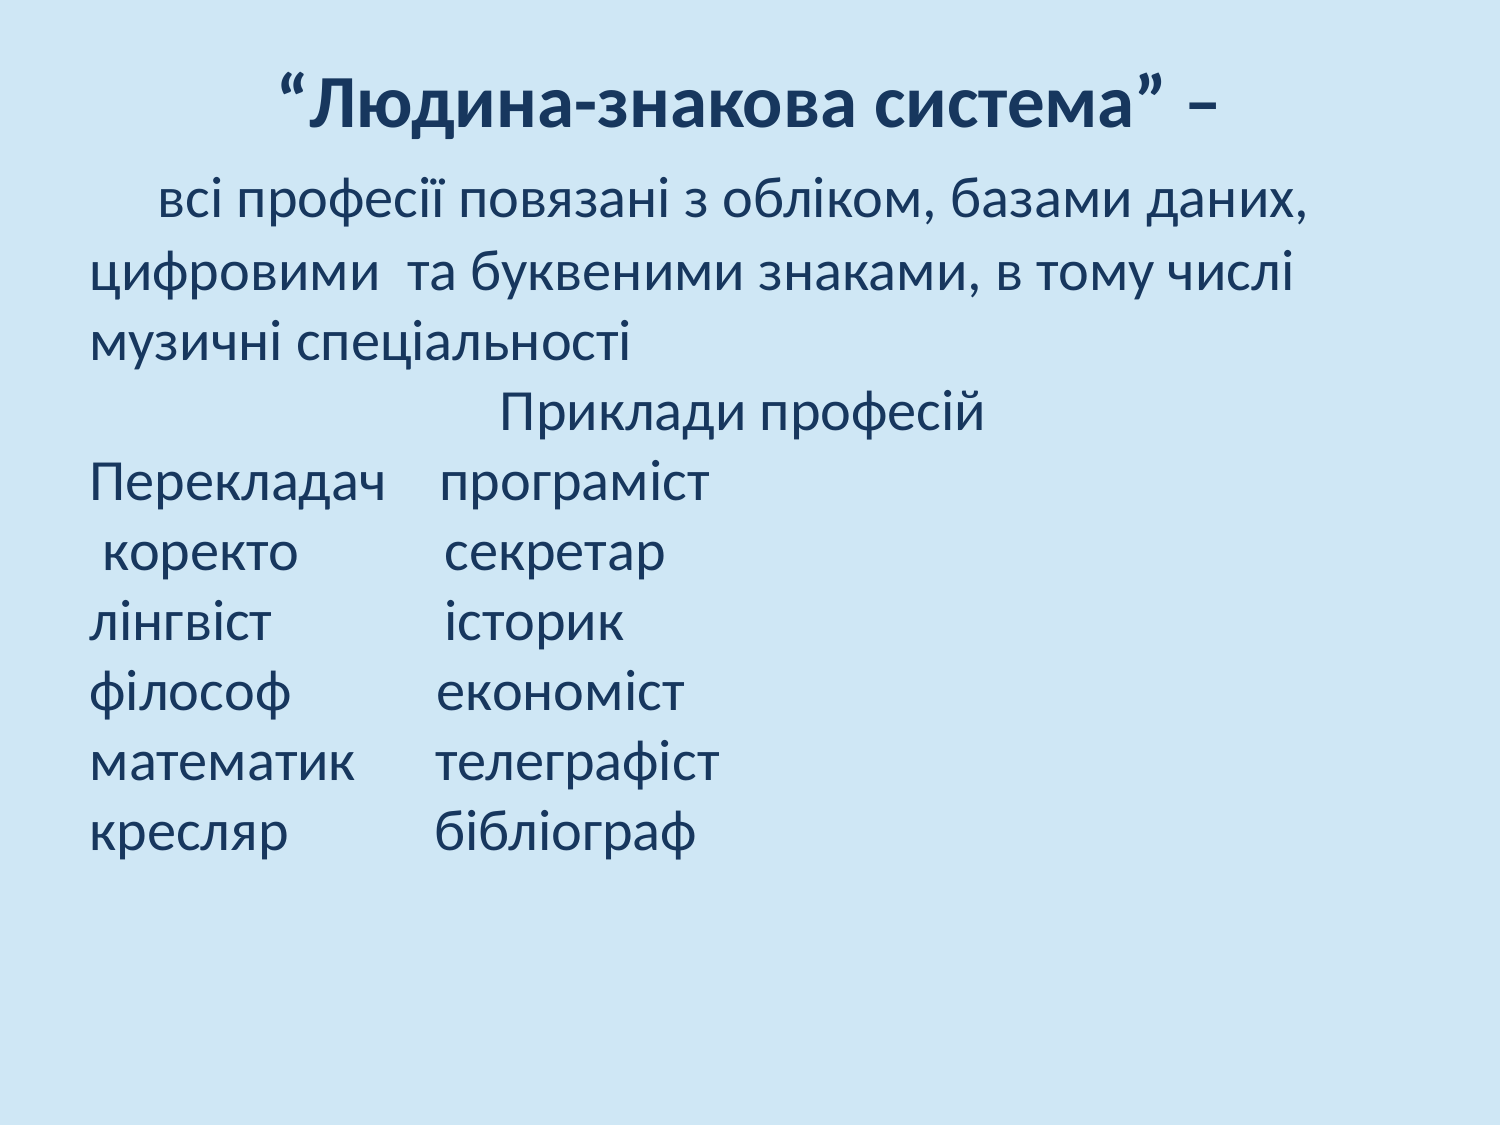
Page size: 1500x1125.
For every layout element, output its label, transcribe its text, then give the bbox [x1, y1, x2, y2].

title “Людина-знакова система” – всі професії повязані з обліком, базами даних, цифровими та буквеними знаками, в тому числі музичні спеціальності Приклади професій Перекладач програміст коректо секретар лінгвіст історик філософ економіст математик телеграфіст кресляр бібліограф [75, 45, 1465, 1090]
